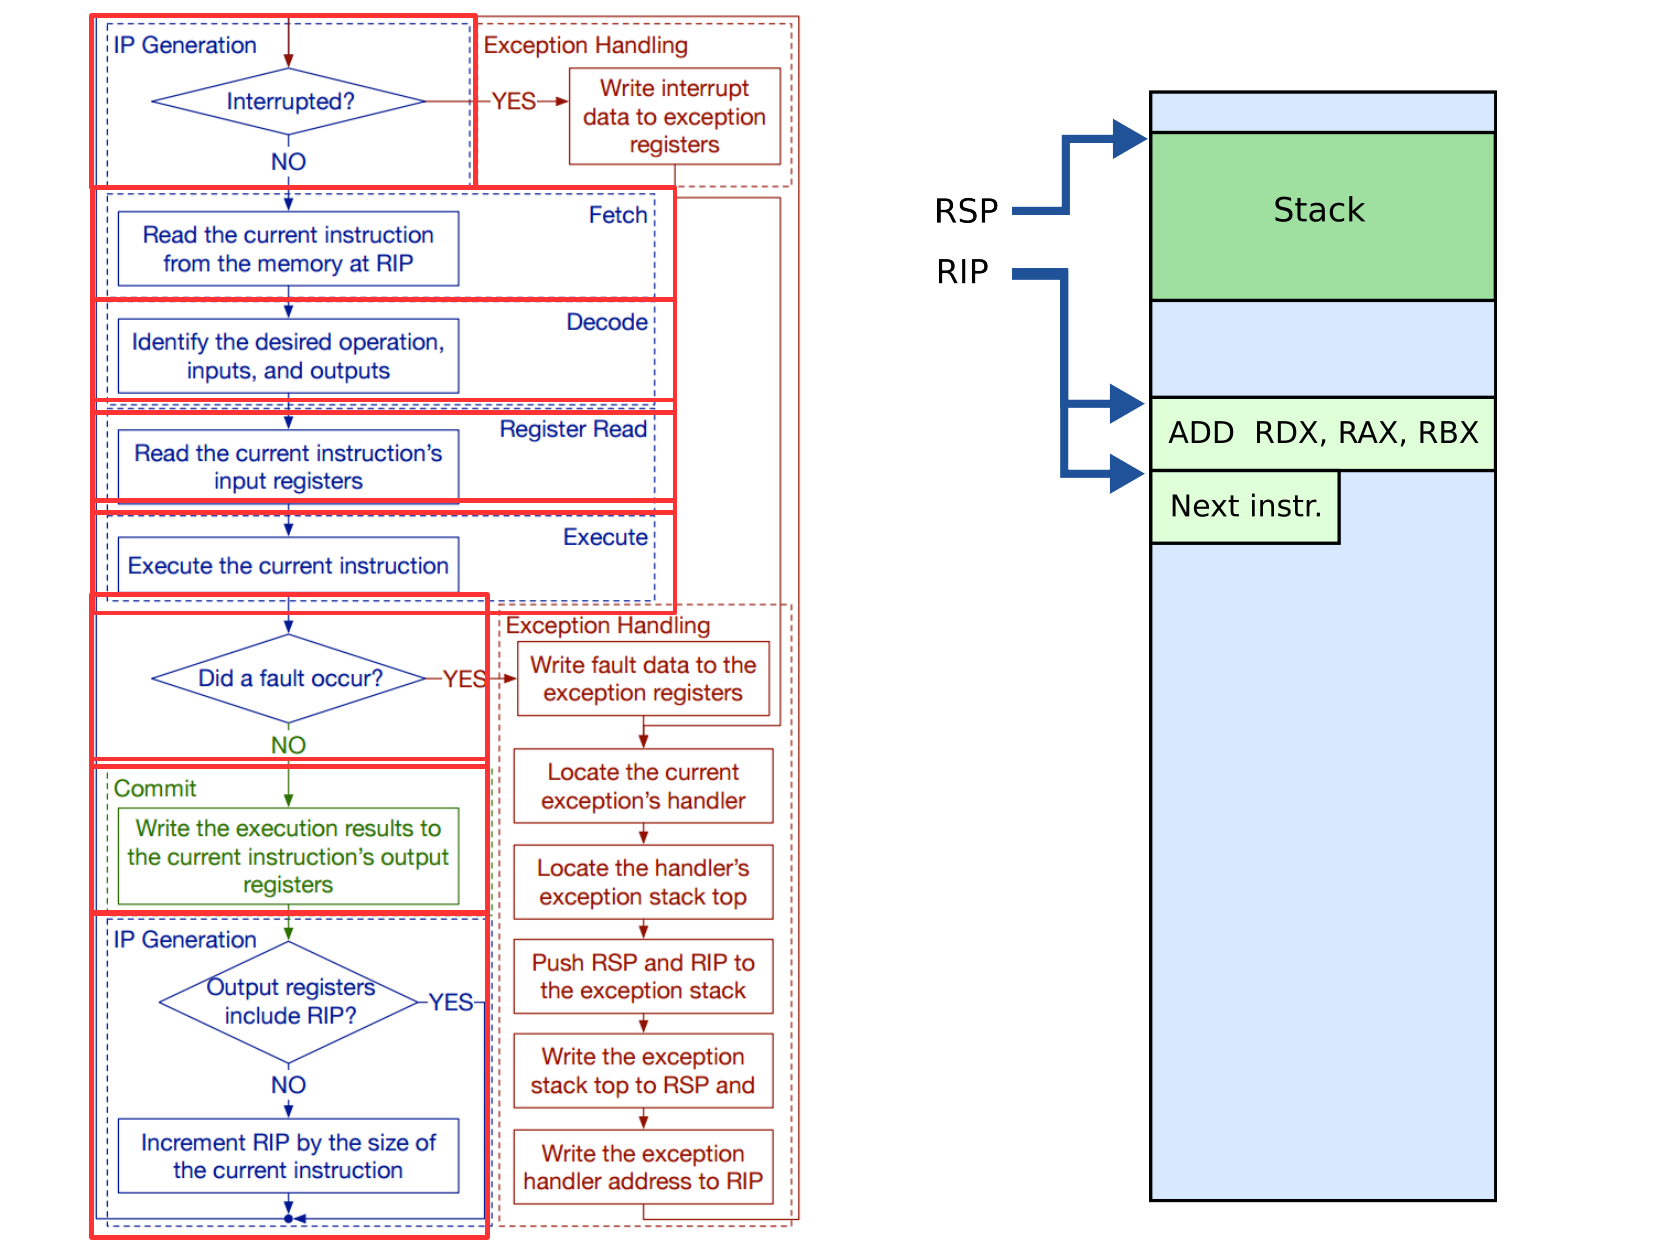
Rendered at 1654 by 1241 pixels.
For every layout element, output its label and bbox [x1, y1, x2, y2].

picture [75, 0, 817, 1241]
picture [937, 80, 1497, 1212]
